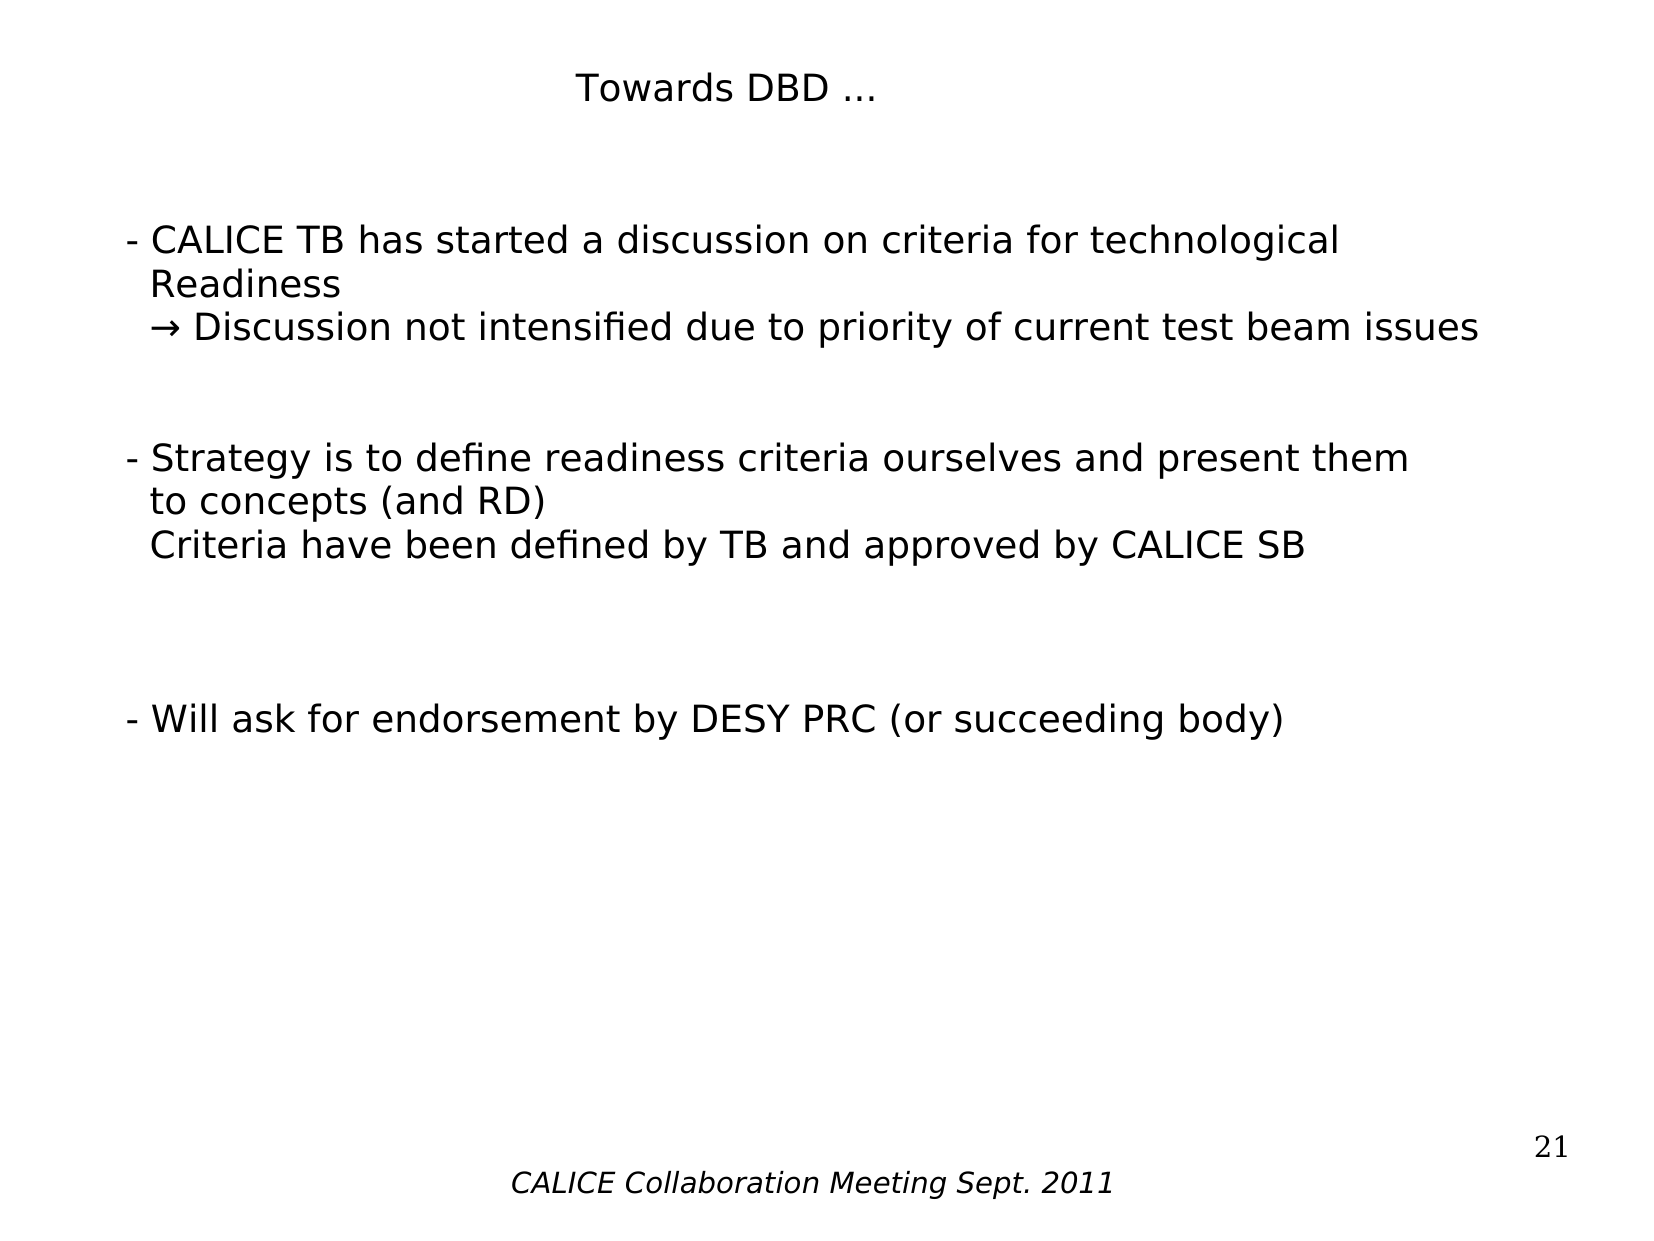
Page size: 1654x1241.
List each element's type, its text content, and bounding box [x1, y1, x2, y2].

text_box - CALICE TB has started a discussion on criteria for technological Readiness → Discussion not intensified due to priority of current test beam issues - Strategy is to define readiness criteria ourselves and present them to concepts (and RD) Criteria have been defined by TB and approved by CALICE SB - Will ask for endorsement by DESY PRC (or succeeding body) [110, 211, 1494, 749]
text_box Towards DBD ... [561, 59, 885, 118]
